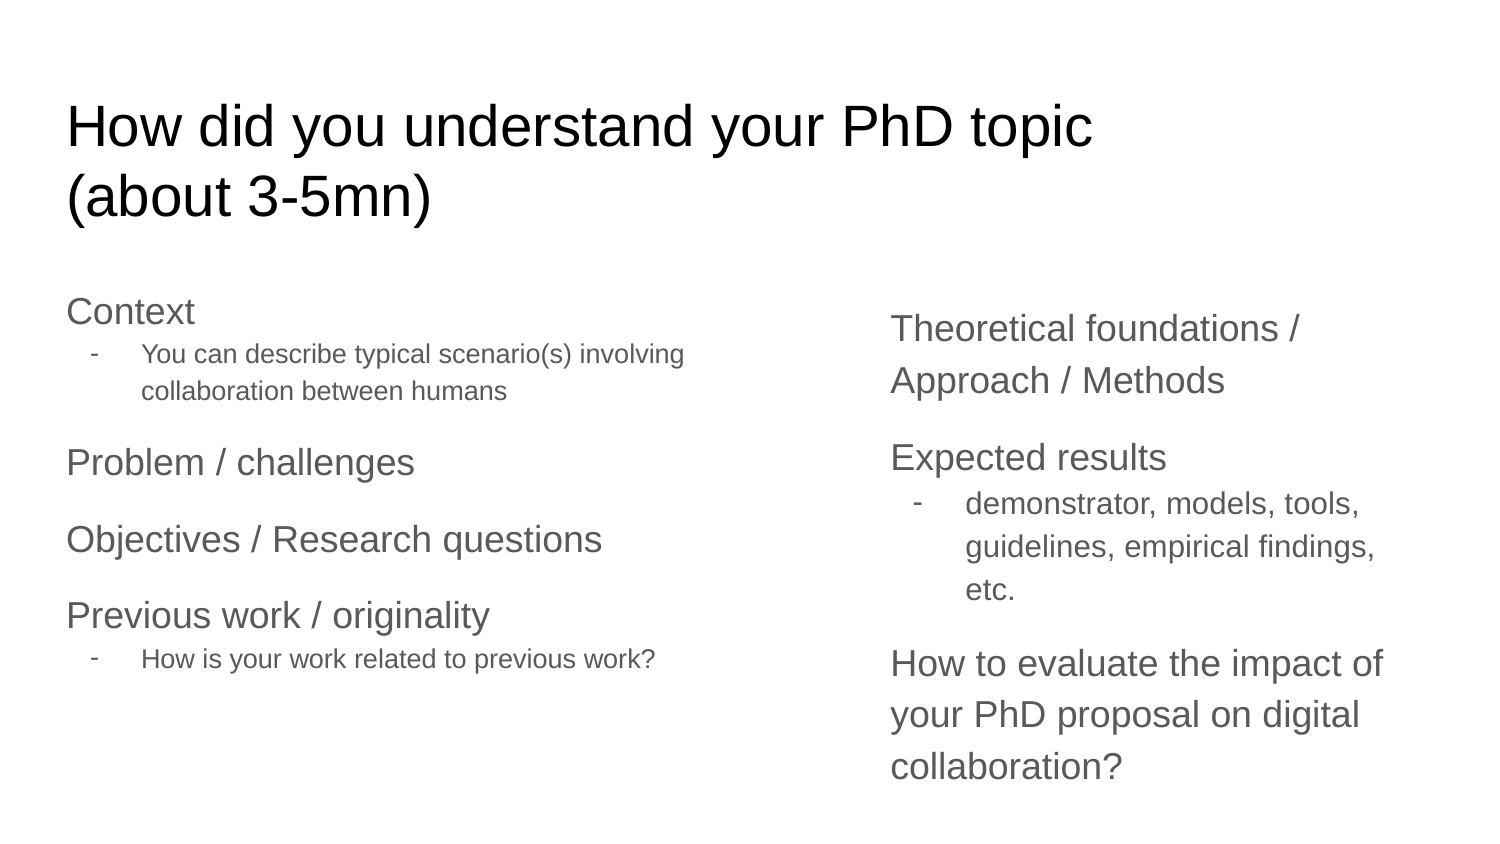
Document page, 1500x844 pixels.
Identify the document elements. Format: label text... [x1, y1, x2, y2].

title How did you understand your PhD topic (about 3-5mn) [51, 72, 1449, 167]
list Context You can describe typical scenario(s) involving collaboration between humans Problem / challenges Objectives / Research questions Previous work / originality How is your work related to previous work? [51, 264, 778, 844]
list Theoretical foundations / Approach / Methods Expected results demonstrator, models, tools, guidelines, empirical findings, etc. How to evaluate the impact of your PhD proposal on digital collaboration? [875, 282, 1420, 844]
